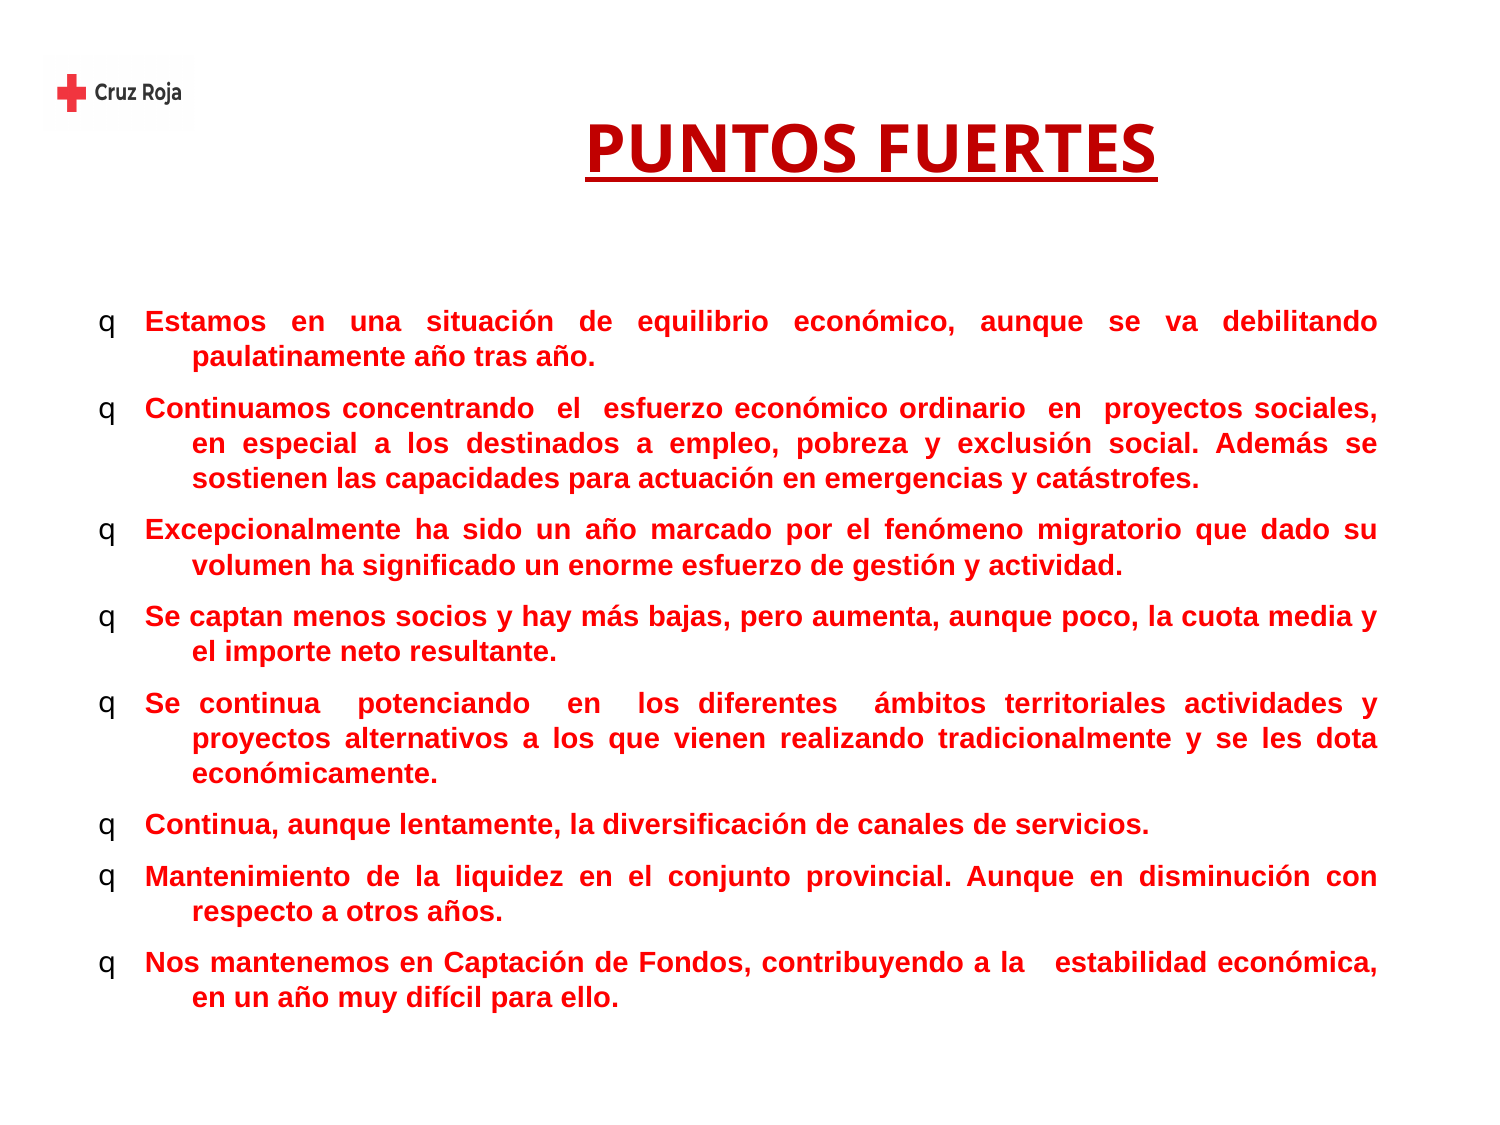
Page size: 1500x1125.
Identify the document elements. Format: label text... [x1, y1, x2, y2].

text_box PUNTOS FUERTES [242, 98, 1500, 194]
text_box Estamos en una situación de equilibrio económico, aunque se va debilitando paulatinamente año tras año. Continuamos concentrando el esfuerzo económico ordinario en proyectos sociales, en especial a los destinados a empleo, pobreza y exclusión social. Además se sostienen las capacidades para actuación en emergencias y catástrofes. Excepcionalmente ha sido un año marcado por el fenómeno migratorio que dado su volumen ha significado un enorme esfuerzo de gestión y actividad. Se captan menos socios y hay más bajas, pero aumenta, aunque poco, la cuota media y el importe neto resultante. Se continua potenciando en los diferentes ámbitos territoriales actividades y proyectos alternativos a los que vienen realizando tradicionalmente y se les dota económicamente. Continua, aunque lentamente, la diversificación de canales de servicios. Mantenimiento de la liquidez en el conjunto provincial. Aunque en disminución con respecto a otros años. Nos mantenemos en Captación de Fondos, contribuyendo a la estabilidad económica, en un año muy difícil para ello. [83, 295, 1394, 1021]
